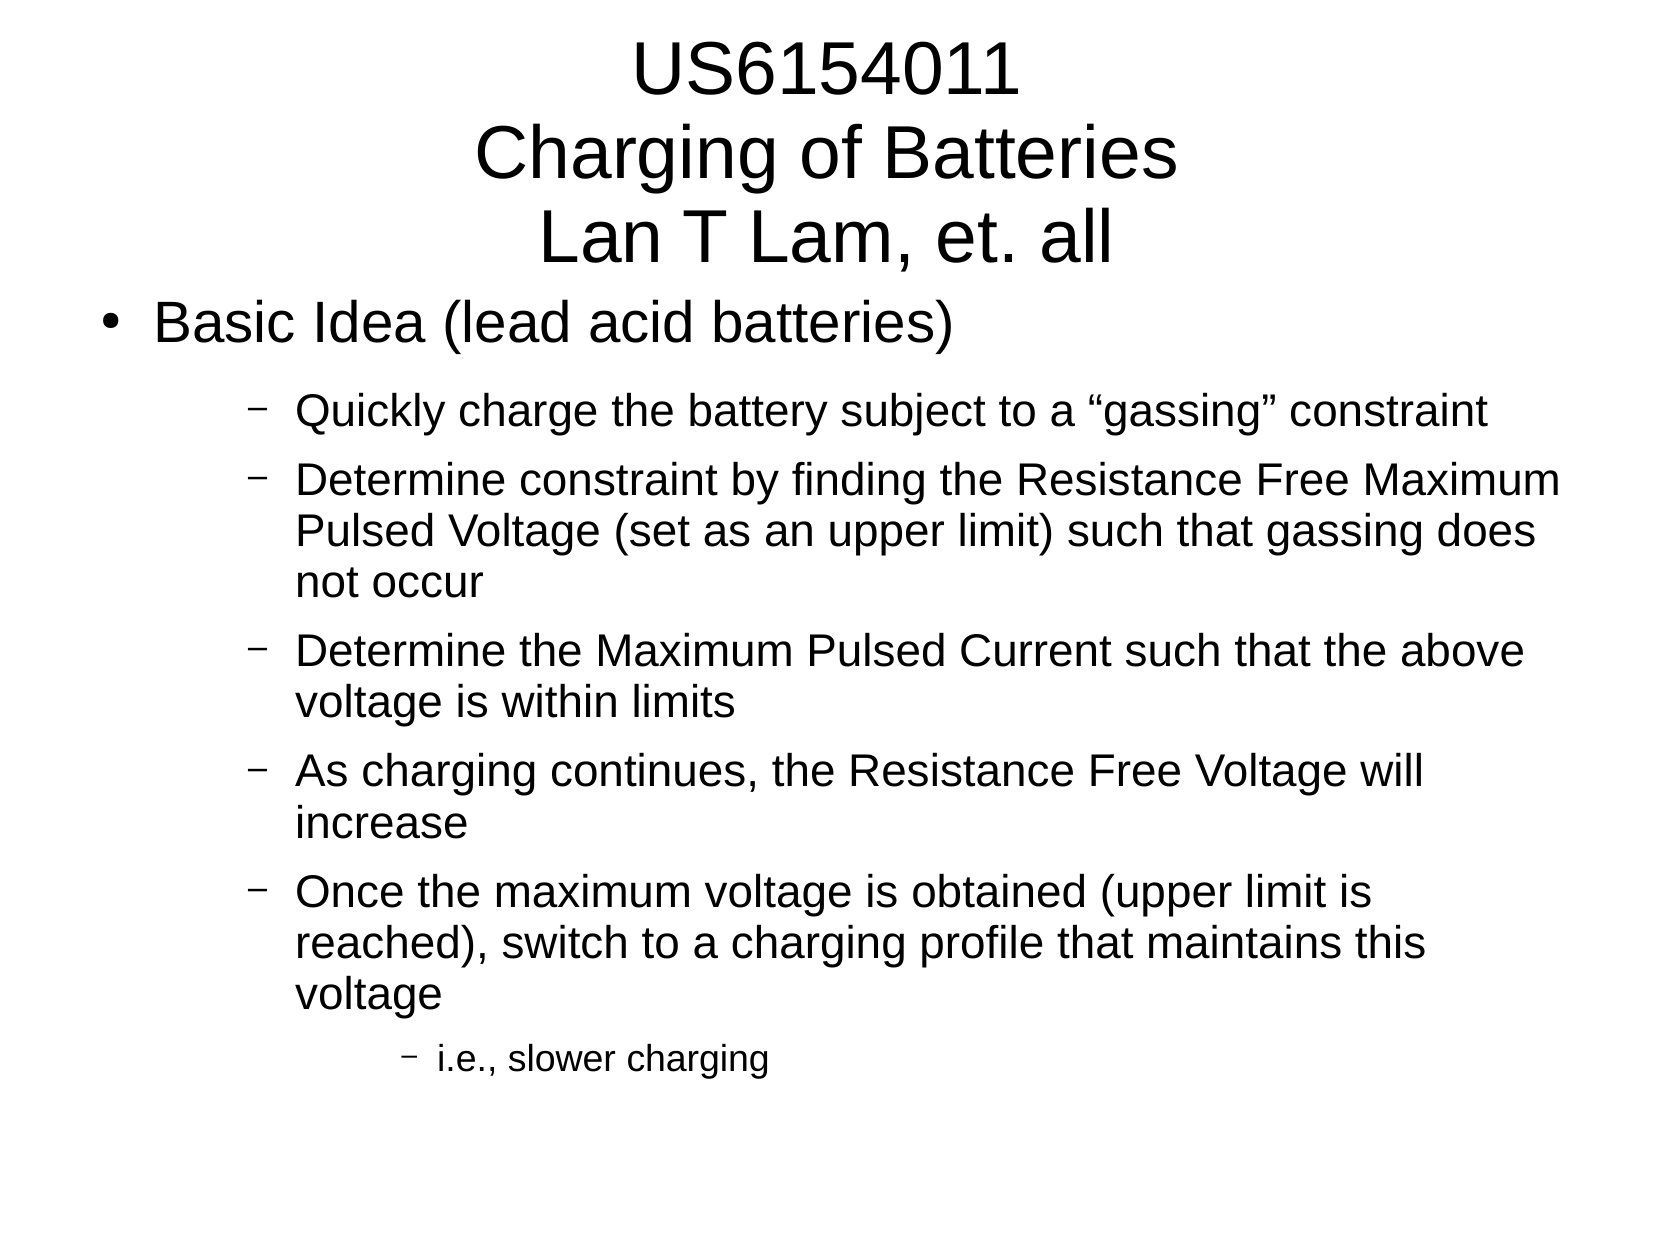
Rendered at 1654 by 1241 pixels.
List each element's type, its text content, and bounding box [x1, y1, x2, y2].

list Basic Idea (lead acid batteries) Quickly charge the battery subject to a “gassing” constraint Determine constraint by finding the Resistance Free Maximum Pulsed Voltage (set as an upper limit) such that gassing does not occur Determine the Maximum Pulsed Current such that the above voltage is within limits As charging continues, the Resistance Free Voltage will increase Once the maximum voltage is obtained (upper limit is reached), switch to a charging profile that maintains this voltage i.e., slower charging [82, 290, 1571, 1109]
title US6154011 Charging of Batteries Lan T Lam, et. all [82, 26, 1571, 279]
